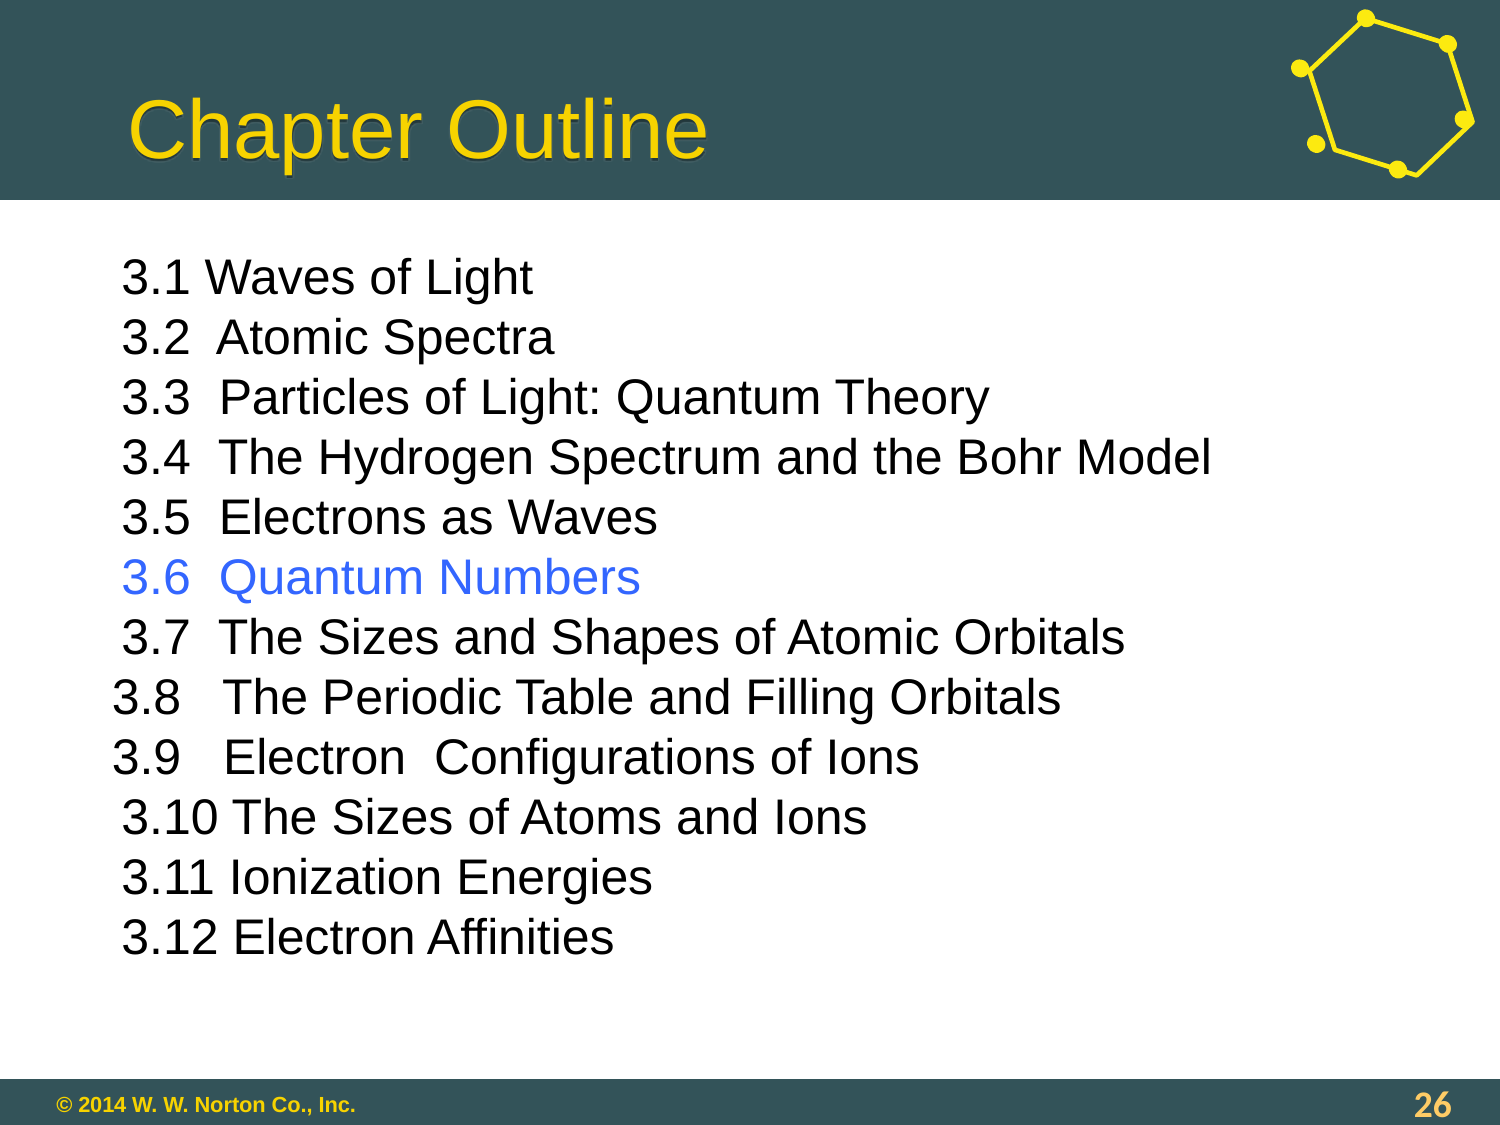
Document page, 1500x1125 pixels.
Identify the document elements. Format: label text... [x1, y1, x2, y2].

title Chapter Outline [112, 50, 1388, 200]
list 3.1 Waves of Light 3.2 Atomic Spectra 3.3 Particles of Light: Quantum Theory 3.4 The Hydrogen Spectrum and the Bohr Model 3.5 Electrons as Waves 3.6 Quantum Numbers 3.7 The Sizes and Shapes of Atomic Orbitals 3.8 The Periodic Table and Filling Orbitals 3.9 Electron Configurations of Ions 3.10 The Sizes of Atoms and Ions 3.11 Ionization Energies 3.12 Electron Affinities [96, 237, 1322, 988]
slide_number <number> [1398, 1076, 1468, 1125]
